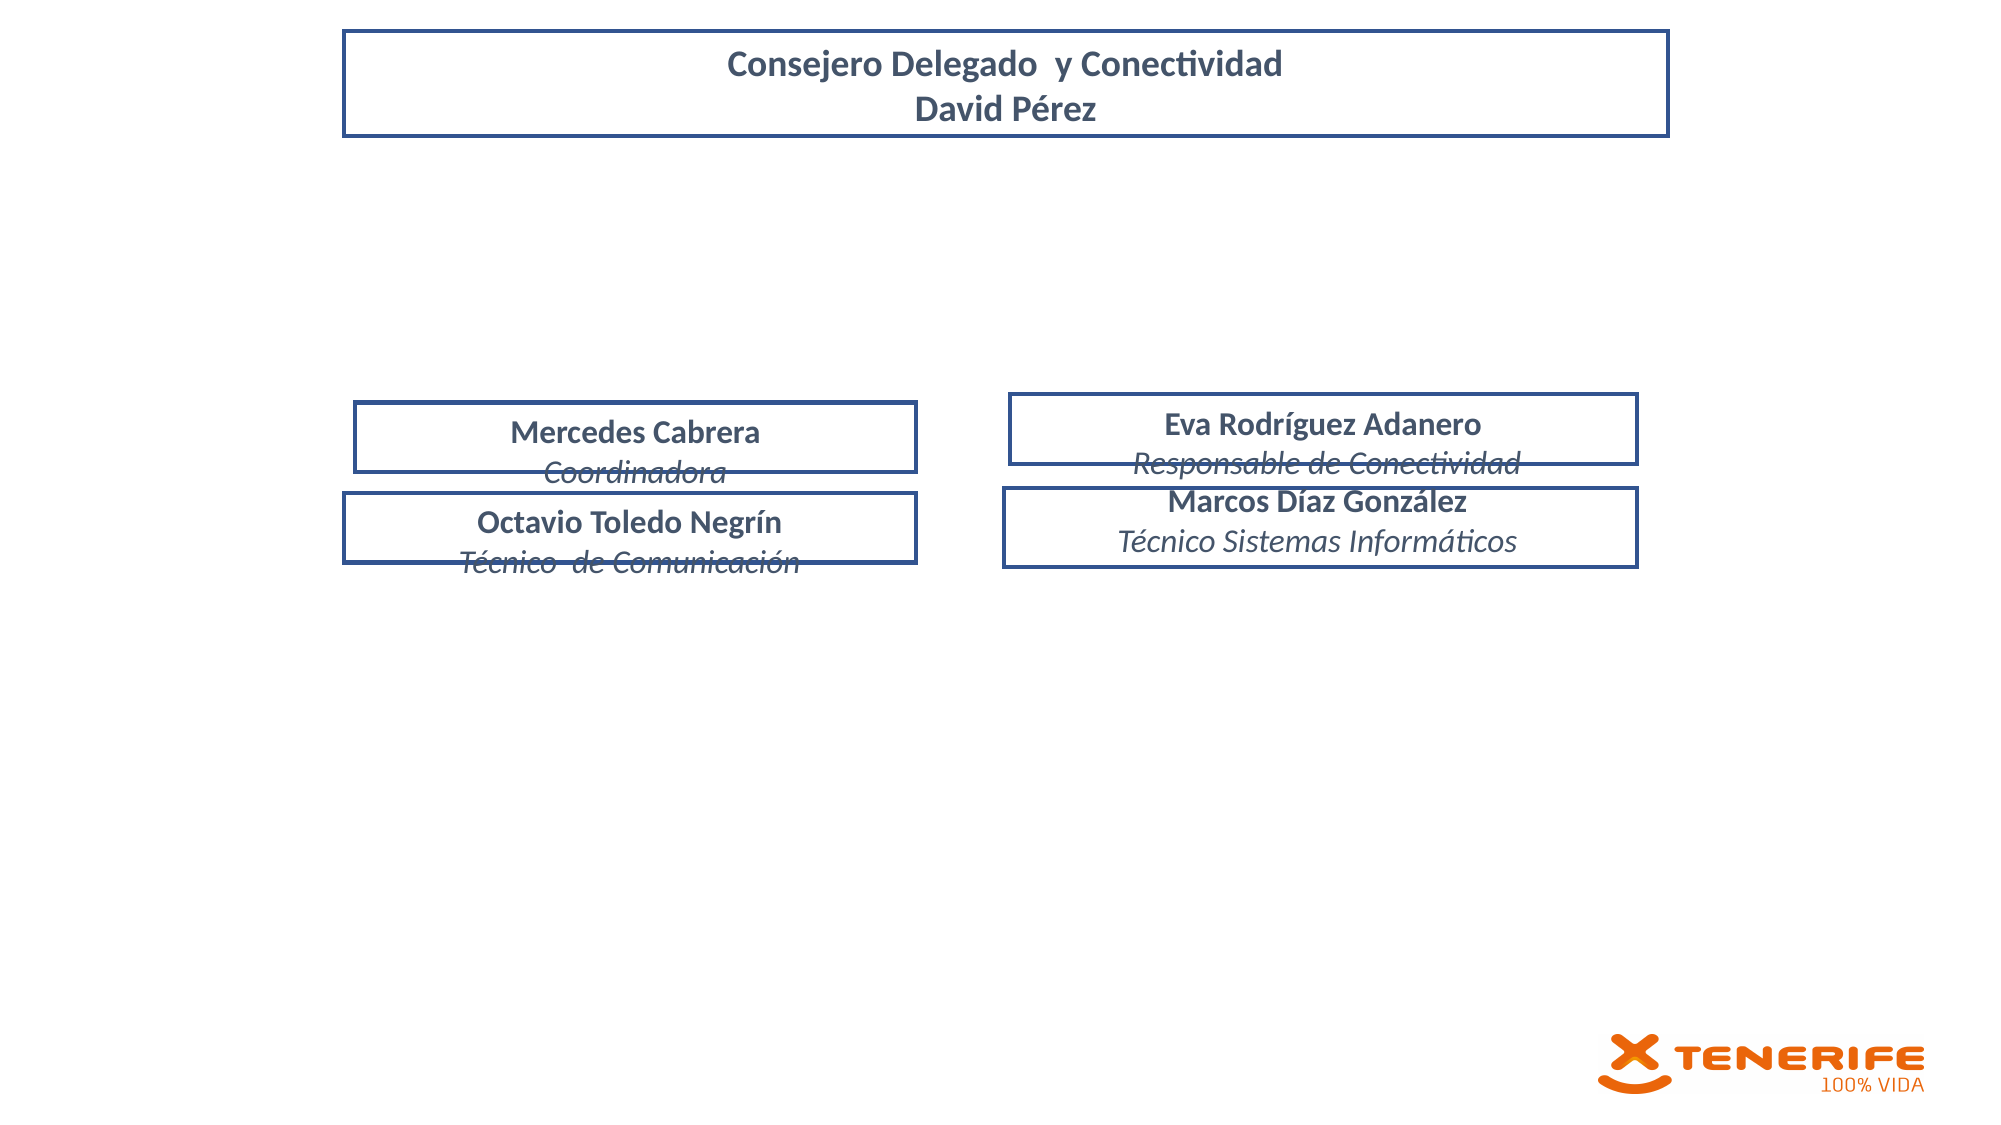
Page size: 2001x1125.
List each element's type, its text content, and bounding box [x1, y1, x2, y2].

text_box Marcos Díaz González Técnico Sistemas Informáticos [1004, 472, 1631, 567]
text_box Octavio Toledo Negrín Técnico de Comunicación [344, 493, 916, 562]
text_box Mercedes Cabrera Coordinadora [355, 402, 916, 472]
text_box Eva Rodríguez Adanero Responsable de Conectividad [1010, 394, 1637, 464]
text_box Consejero Delegado y Conectividad David Pérez [344, 31, 1668, 136]
